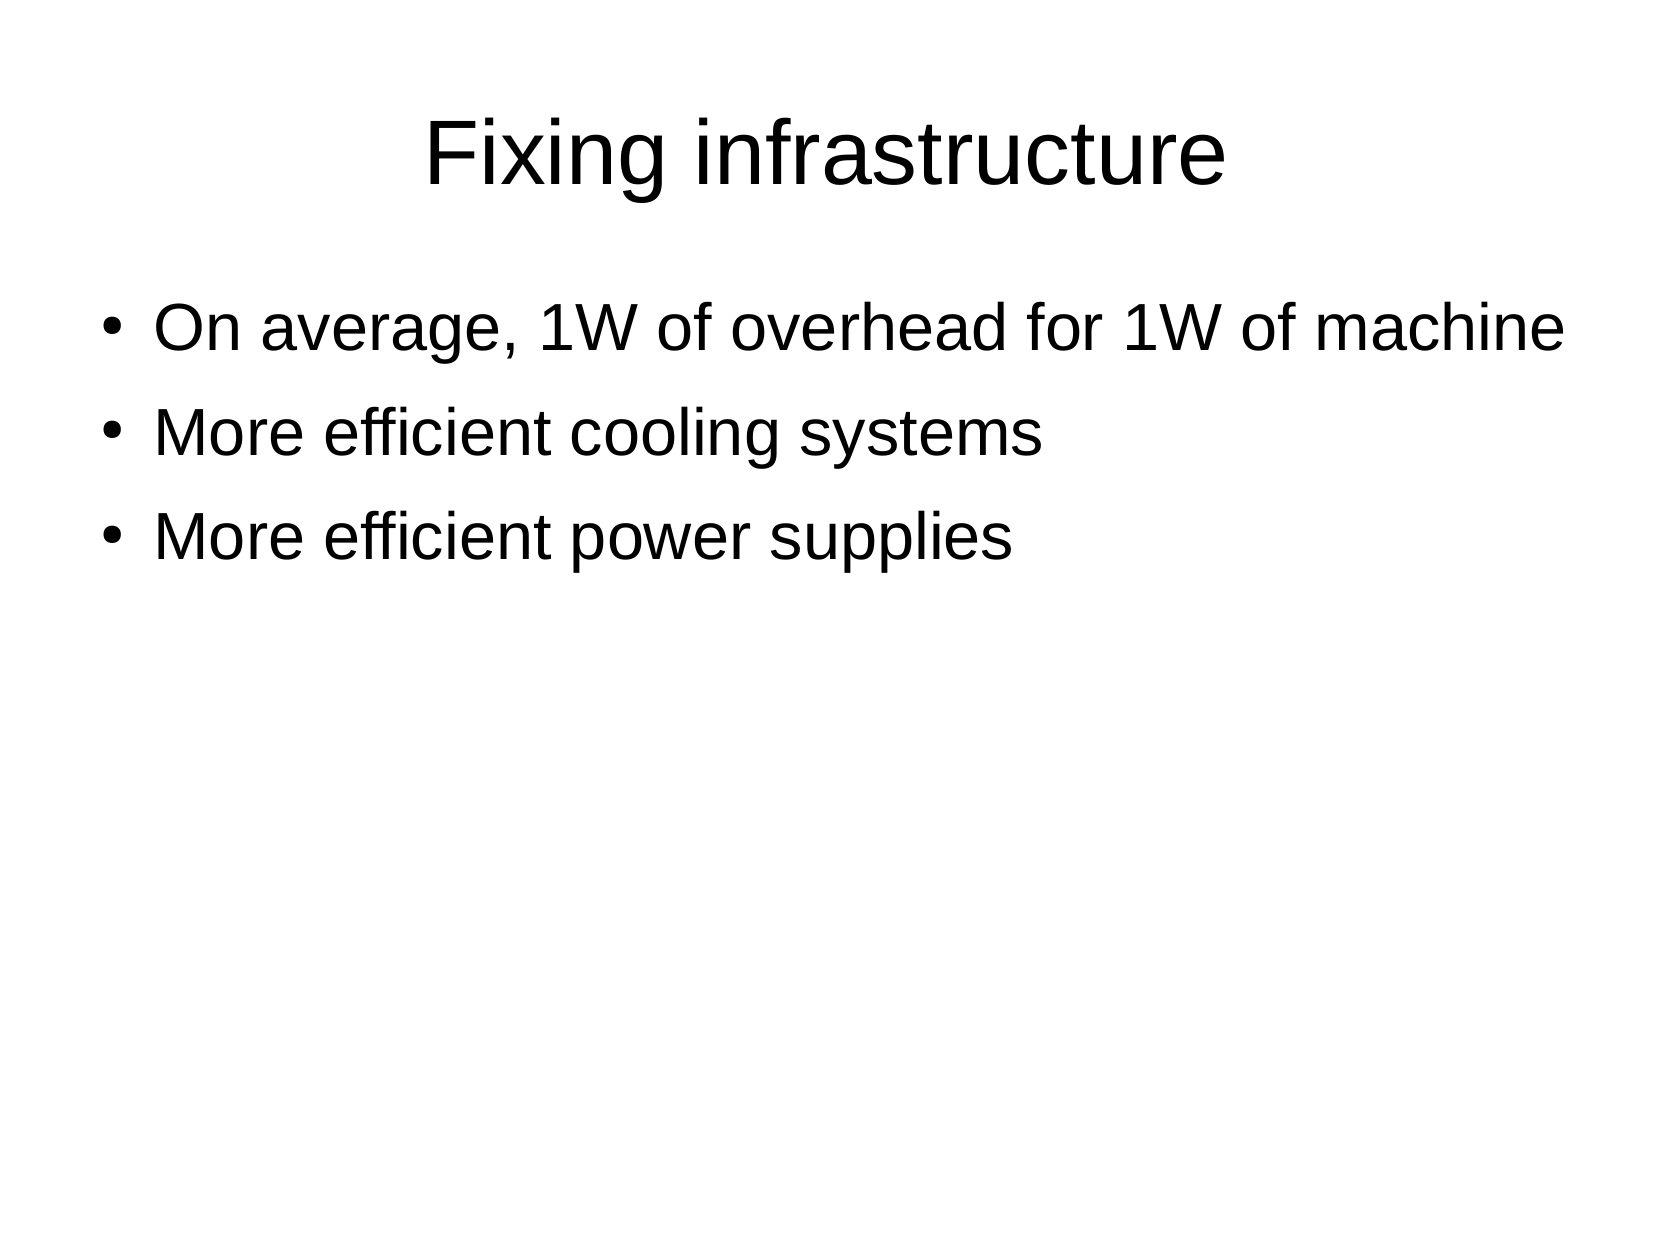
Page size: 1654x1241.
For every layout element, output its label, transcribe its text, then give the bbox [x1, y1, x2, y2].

list On average, 1W of overhead for 1W of machine More efficient cooling systems More efficient power supplies [82, 290, 1571, 1109]
title Fixing infrastructure [82, 49, 1571, 257]
